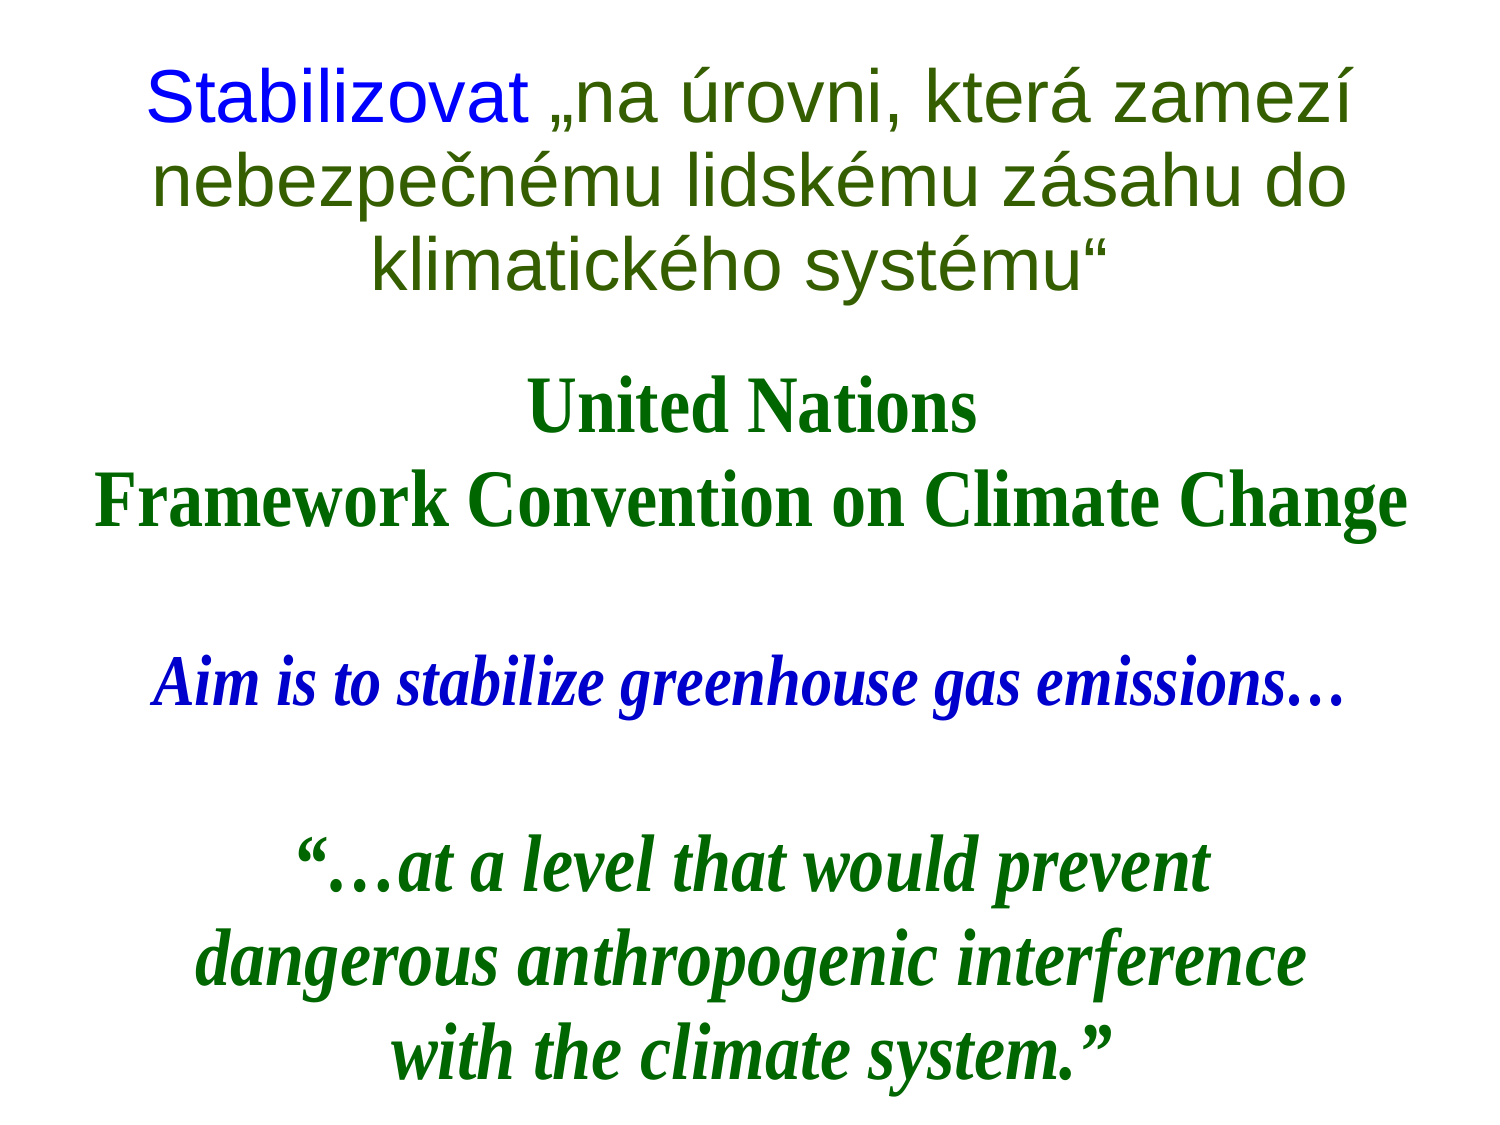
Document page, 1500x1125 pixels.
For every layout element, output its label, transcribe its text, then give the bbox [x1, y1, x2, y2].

title Stabilizovat „na úrovni, která zamezí nebezpečnému lidskému zásahu do klimatického systému“ [75, 0, 1426, 307]
chart [77, 356, 1428, 1099]
